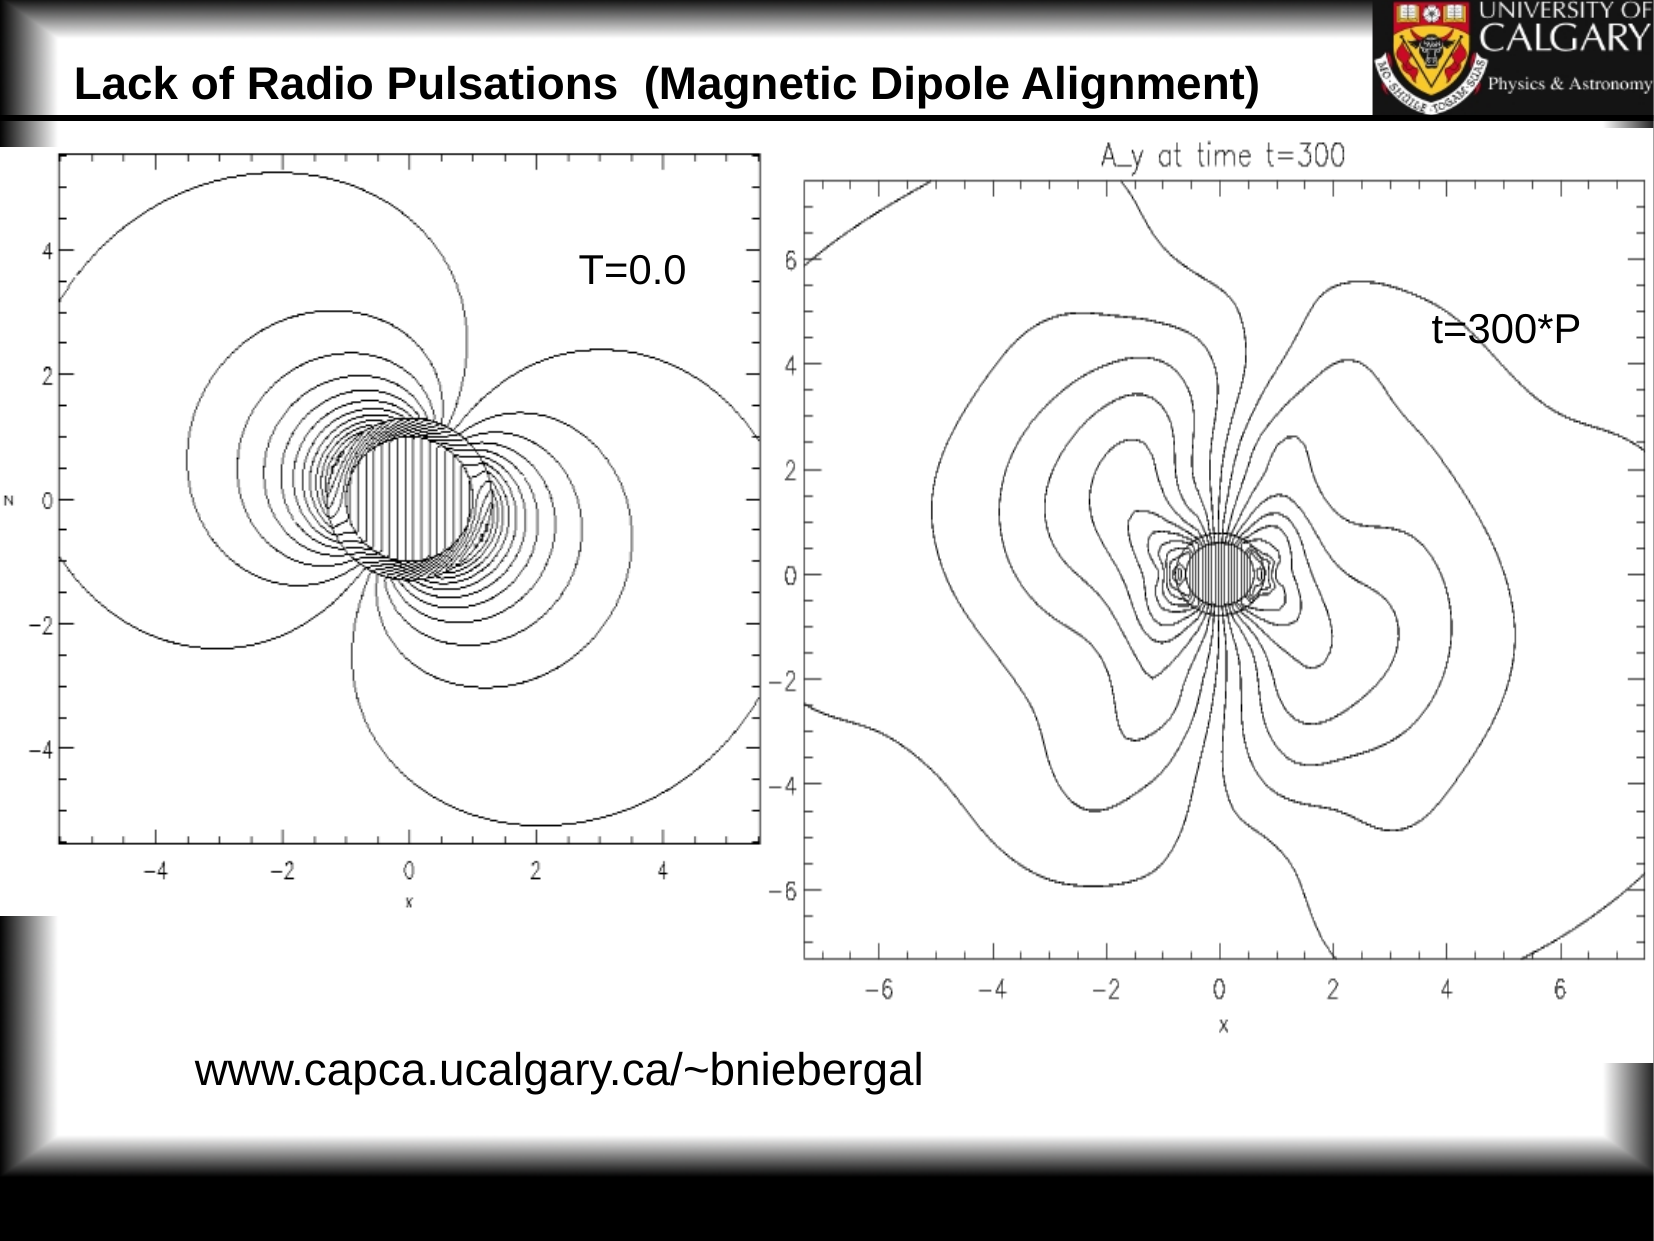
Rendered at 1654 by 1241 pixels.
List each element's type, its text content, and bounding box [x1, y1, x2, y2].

text_box Lack of Radio Pulsations (Magnetic Dipole Alignment) [59, 51, 1276, 118]
picture [0, 0, 1654, 115]
picture [0, 121, 1654, 1241]
text_box t=300*P [1413, 295, 1600, 363]
text_box T=0.0 [561, 236, 705, 304]
text_box www.capca.ucalgary.ca/~bniebergal [176, 1033, 943, 1106]
